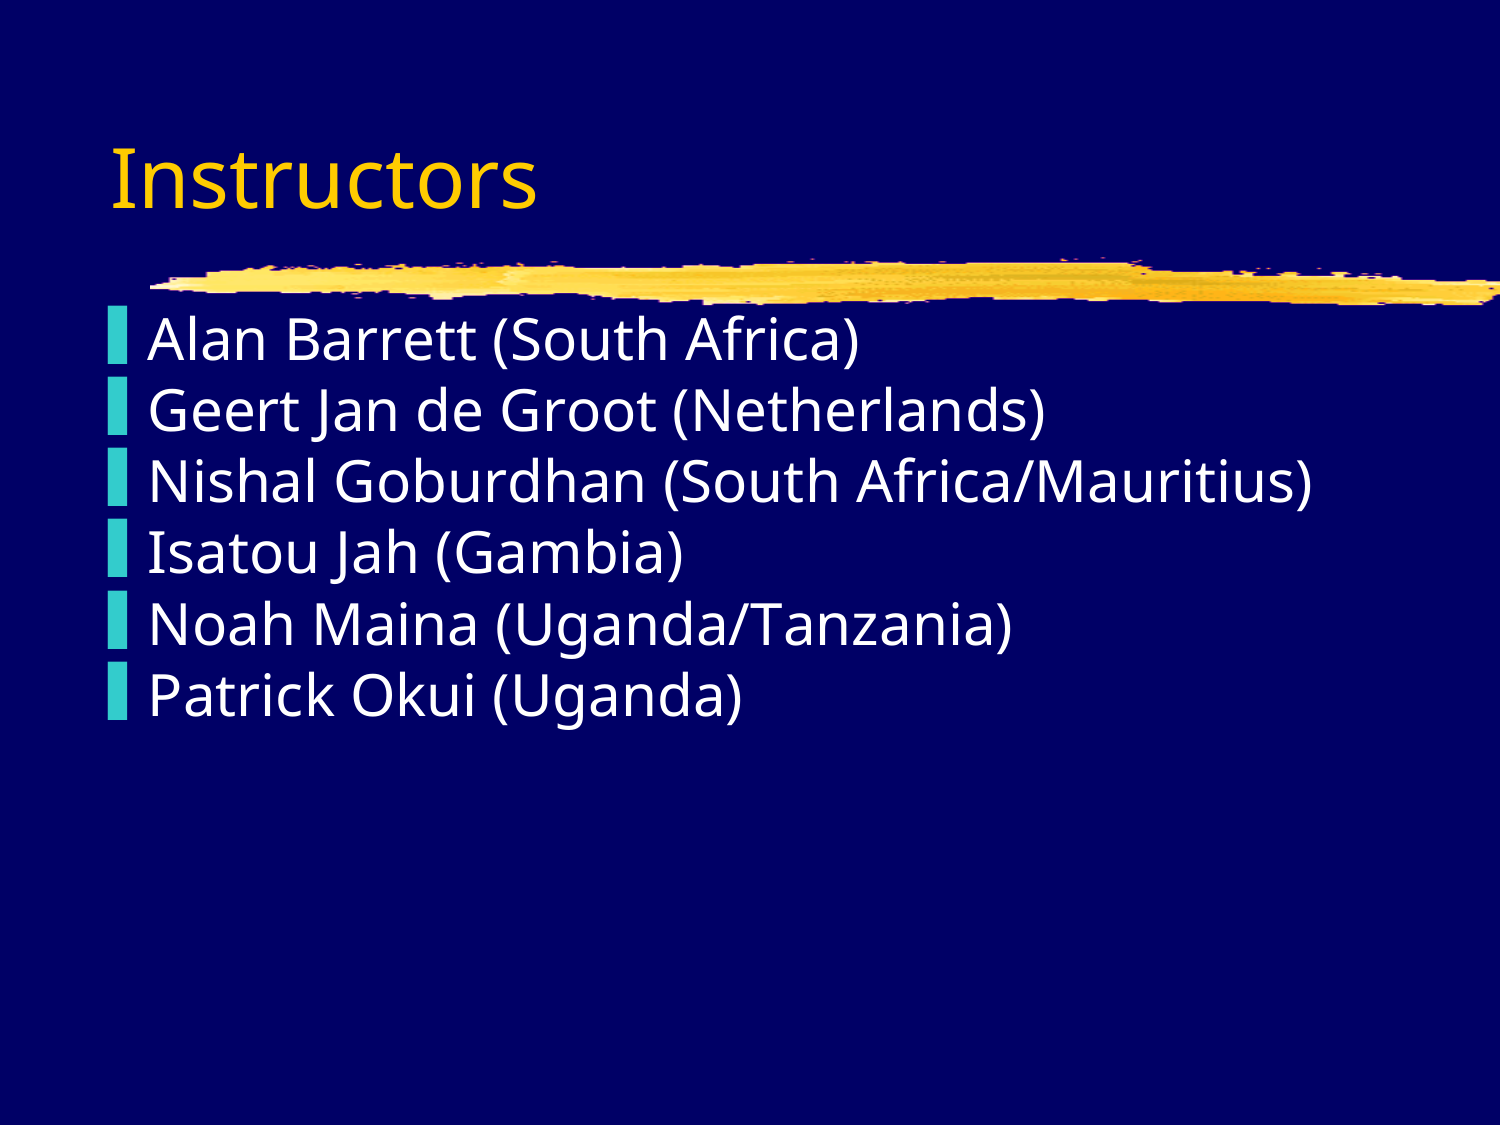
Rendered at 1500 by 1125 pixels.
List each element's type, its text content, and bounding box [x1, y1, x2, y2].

title Instructors [110, 78, 1391, 297]
picture [150, 252, 1500, 316]
list Alan Barrett (South Africa)‏ Geert Jan de Groot (Netherlands) Nishal Goburdhan (South Africa/Mauritius) Isatou Jah (Gambia) Noah Maina (Uganda/Tanzania) Patrick Okui (Uganda) [93, 316, 1463, 1025]
